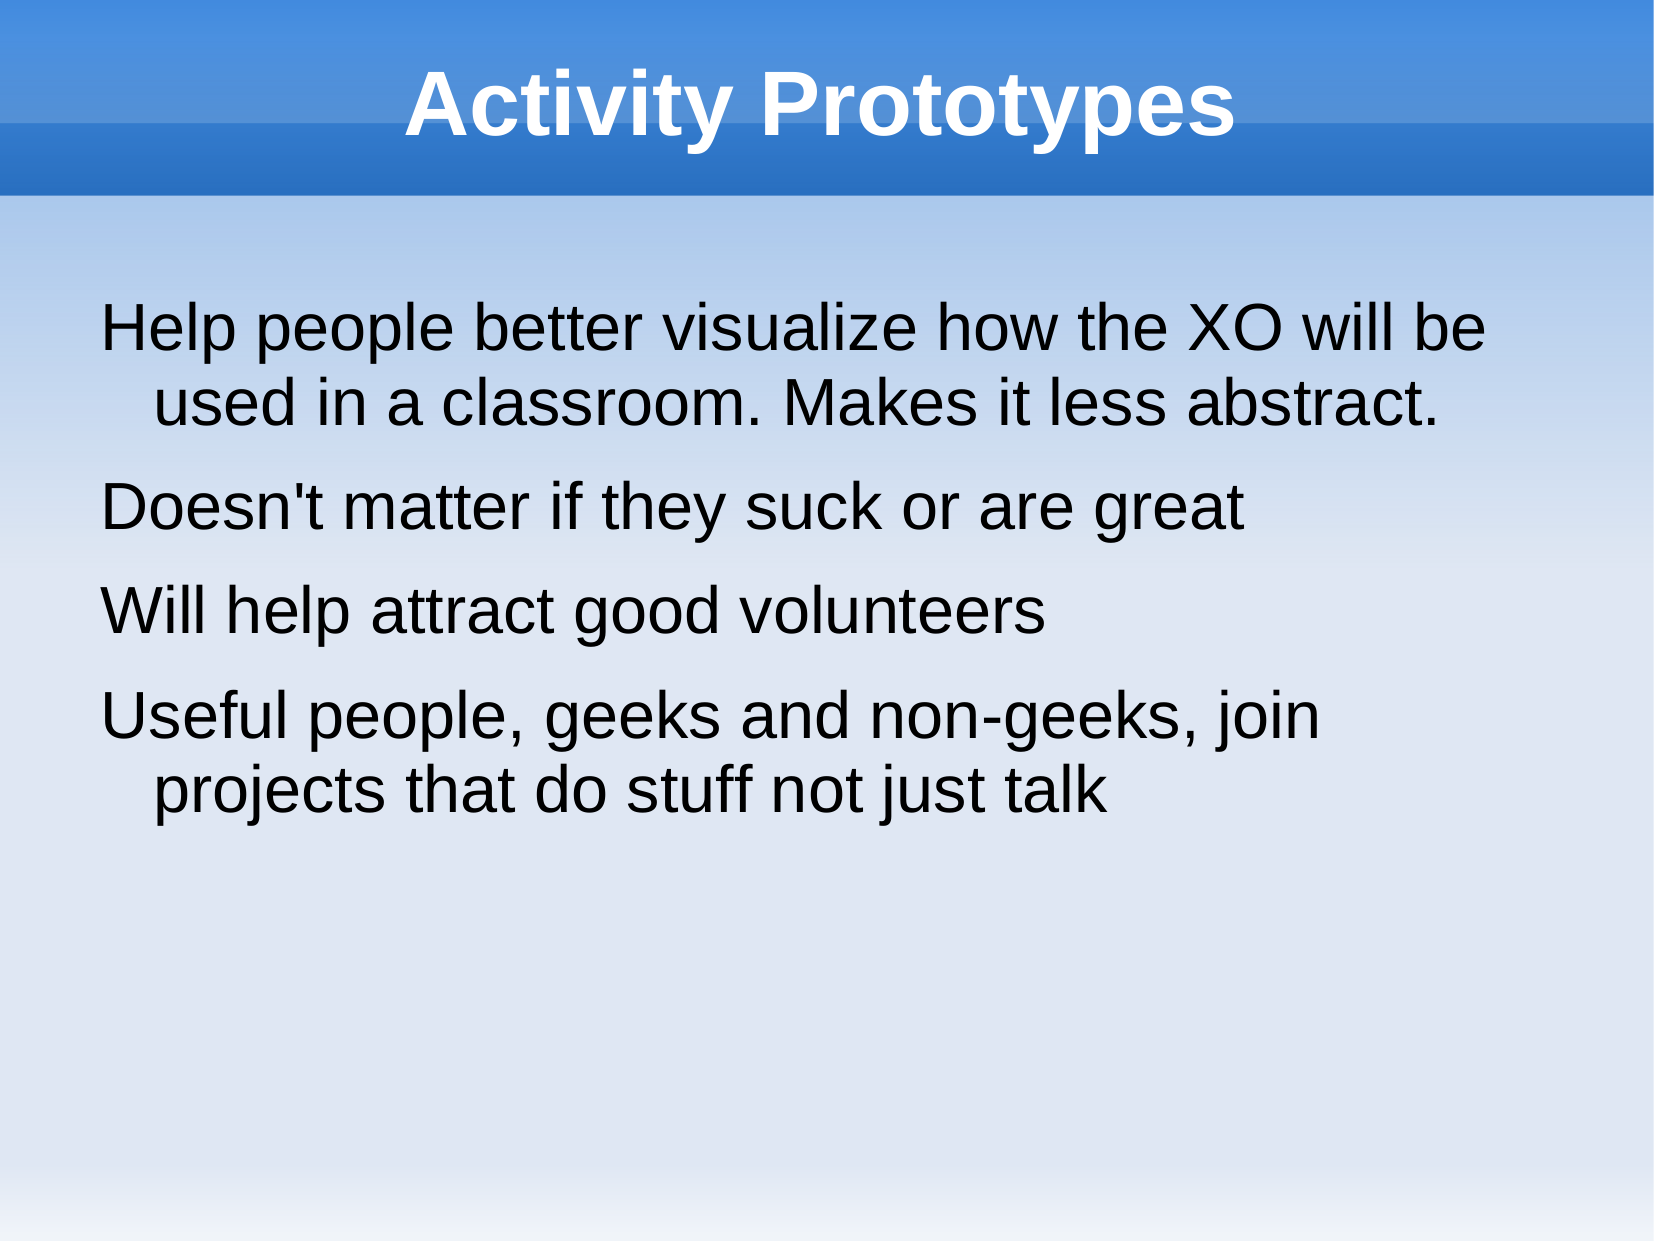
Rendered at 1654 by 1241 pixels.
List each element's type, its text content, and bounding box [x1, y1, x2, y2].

picture [0, 0, 1654, 1241]
title Activity Prototypes [76, 7, 1565, 200]
list Help people better visualize how the XO will be used in a classroom. Makes it less abstract. Doesn't matter if they suck or are great Will help attract good volunteers Useful people, geeks and non-geeks, join projects that do stuff not just talk [82, 290, 1571, 1094]
